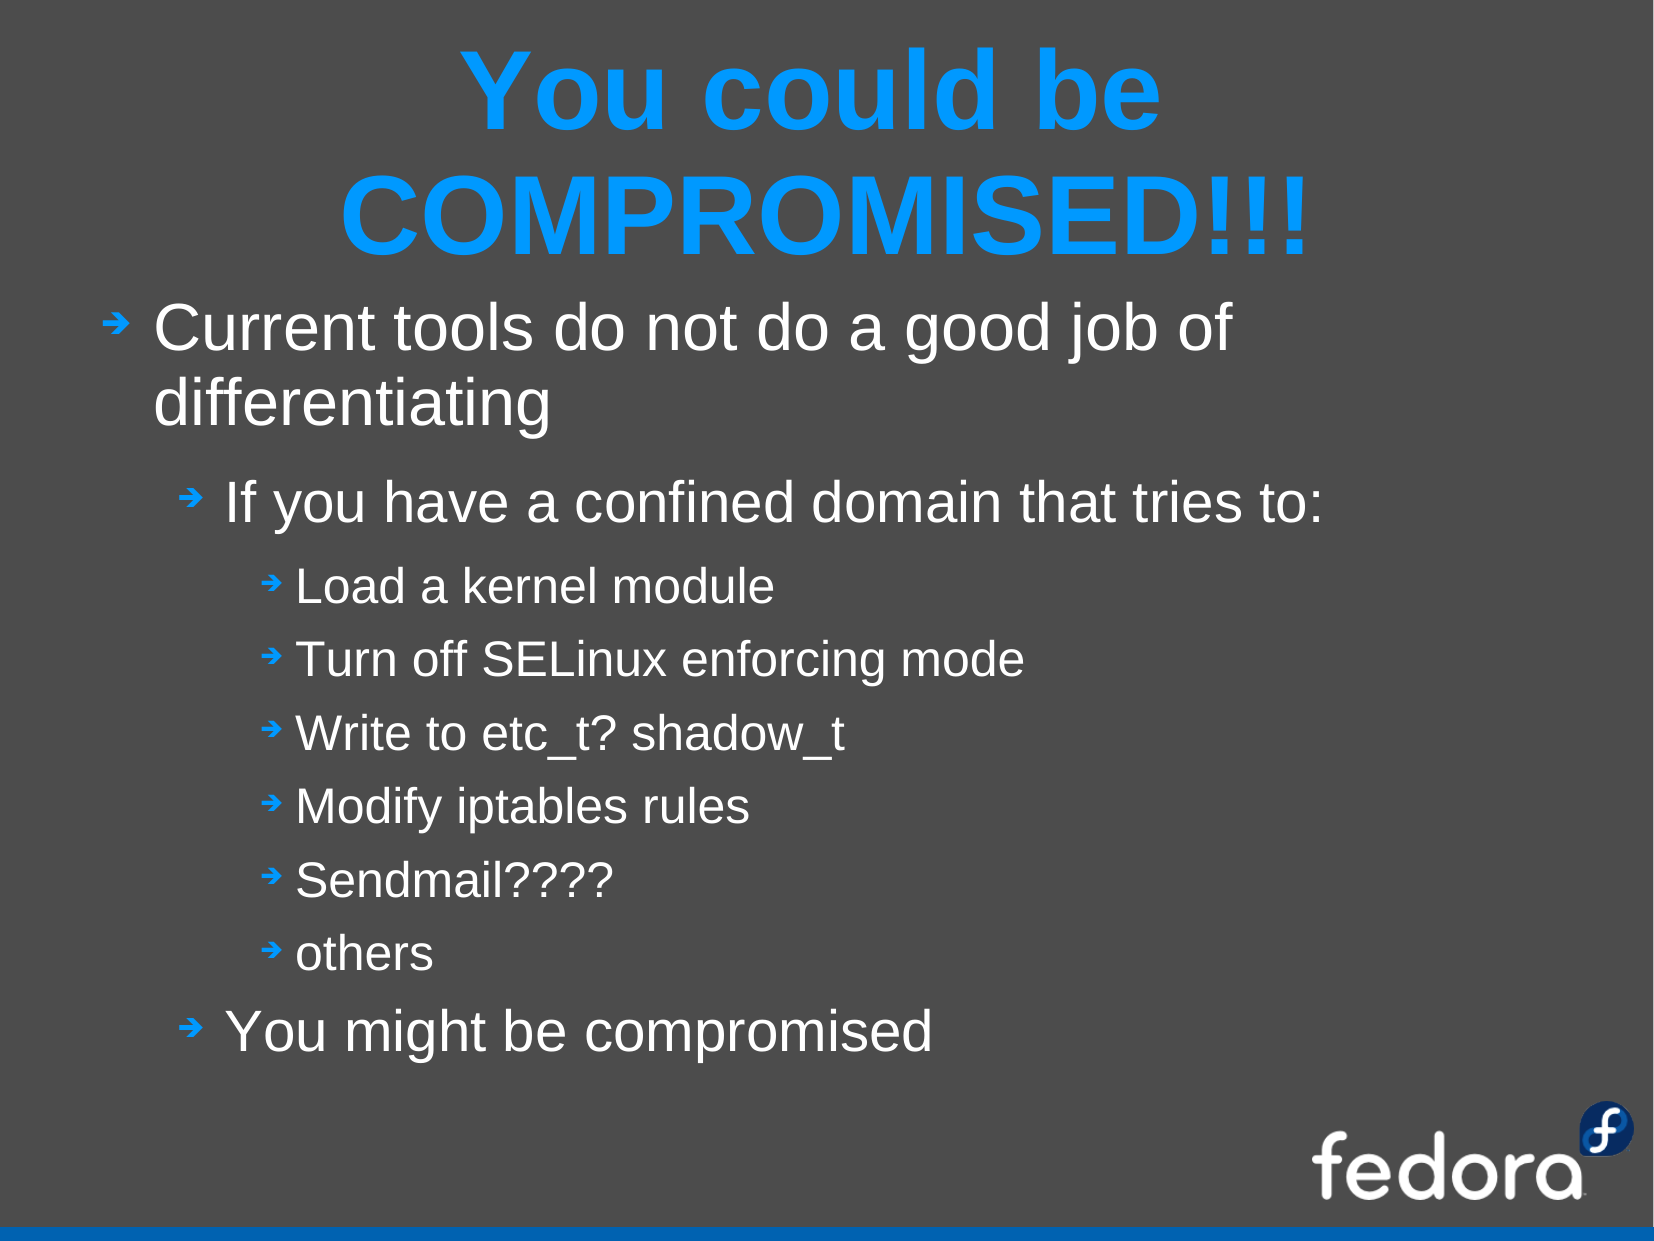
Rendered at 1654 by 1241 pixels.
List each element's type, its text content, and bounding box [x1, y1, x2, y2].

title You could be COMPROMISED!!! [82, 27, 1571, 279]
picture [1312, 1101, 1634, 1200]
list Current tools do not do a good job of differentiating If you have a confined domain that tries to: Load a kernel module Turn off SELinux enforcing mode Write to etc_t? shadow_t Modify iptables rules Sendmail???? others You might be compromised [82, 290, 1571, 1094]
